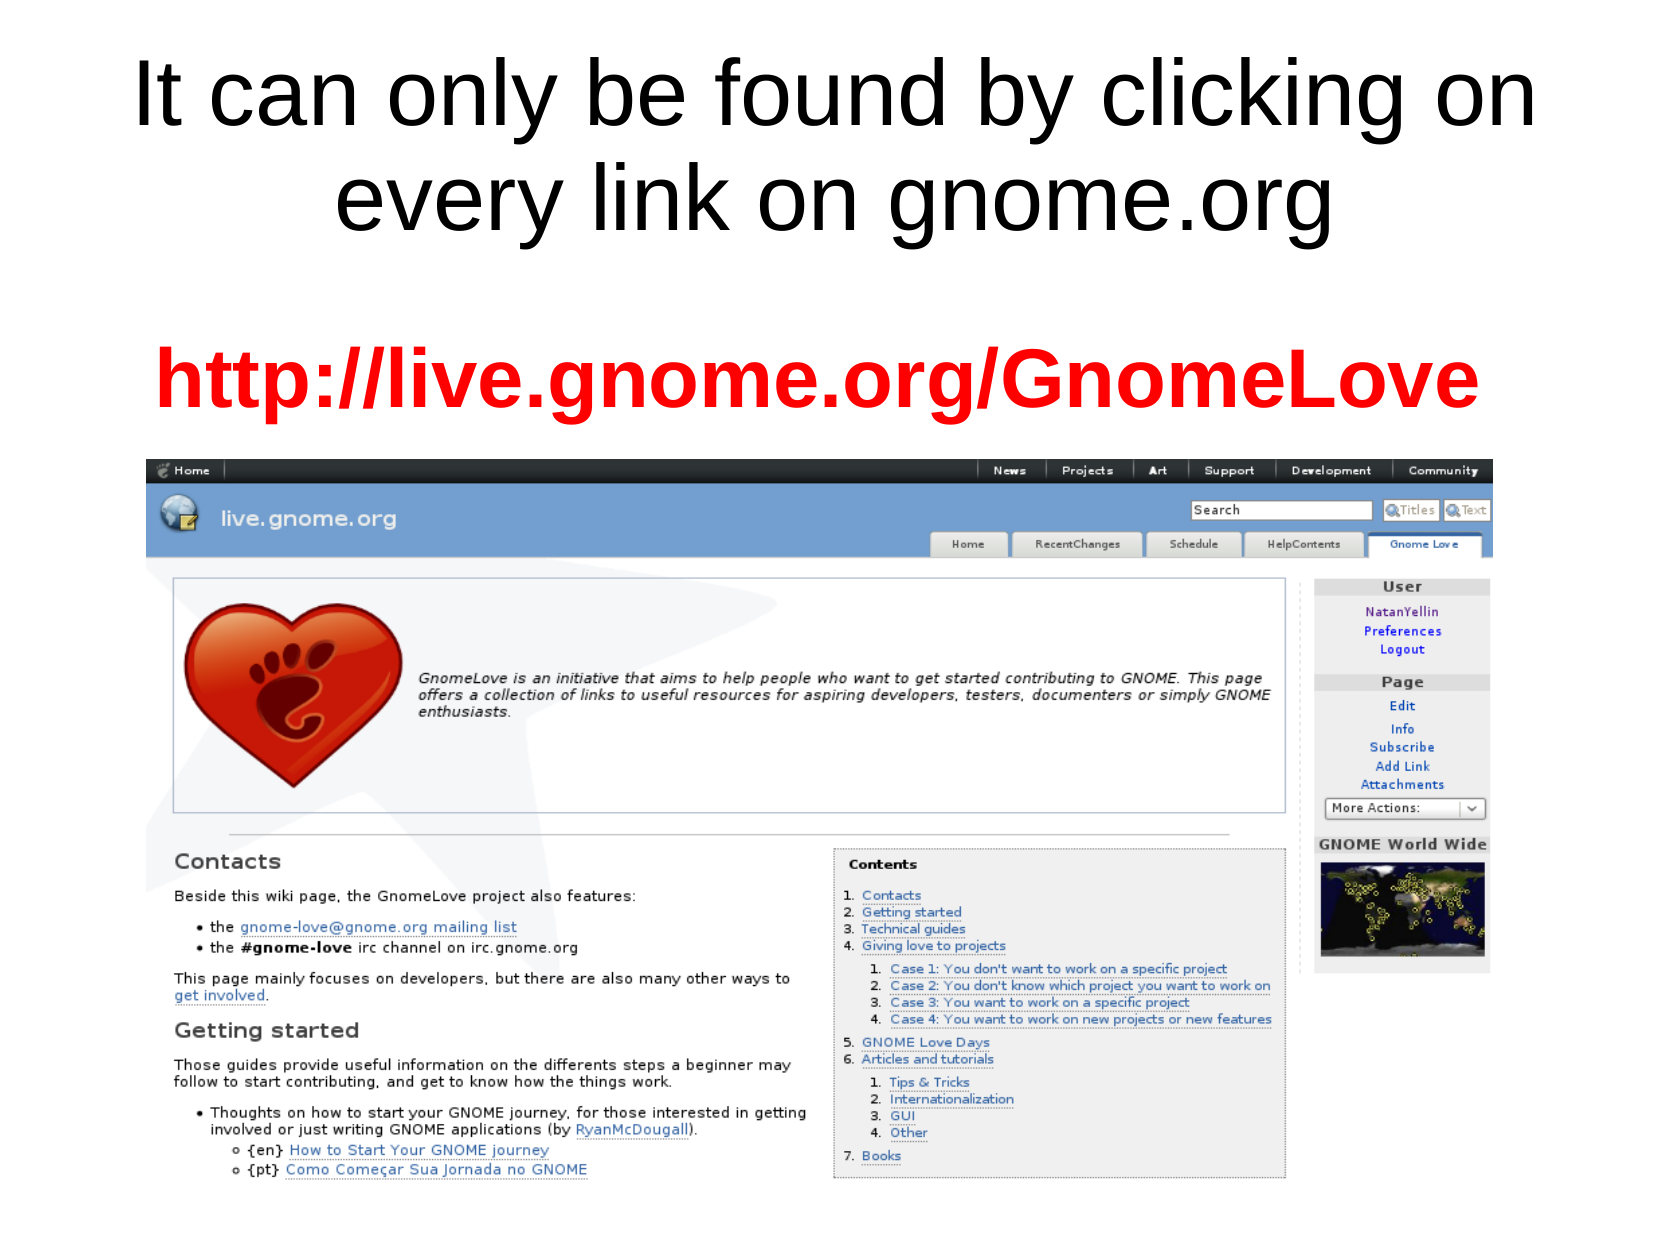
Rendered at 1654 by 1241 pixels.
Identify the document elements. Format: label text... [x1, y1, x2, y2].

text_box It can only be found by clicking on every link on gnome.org [116, 33, 1555, 258]
text_box http://live.gnome.org/GnomeLove [135, 320, 1502, 438]
picture [146, 459, 1493, 1181]
